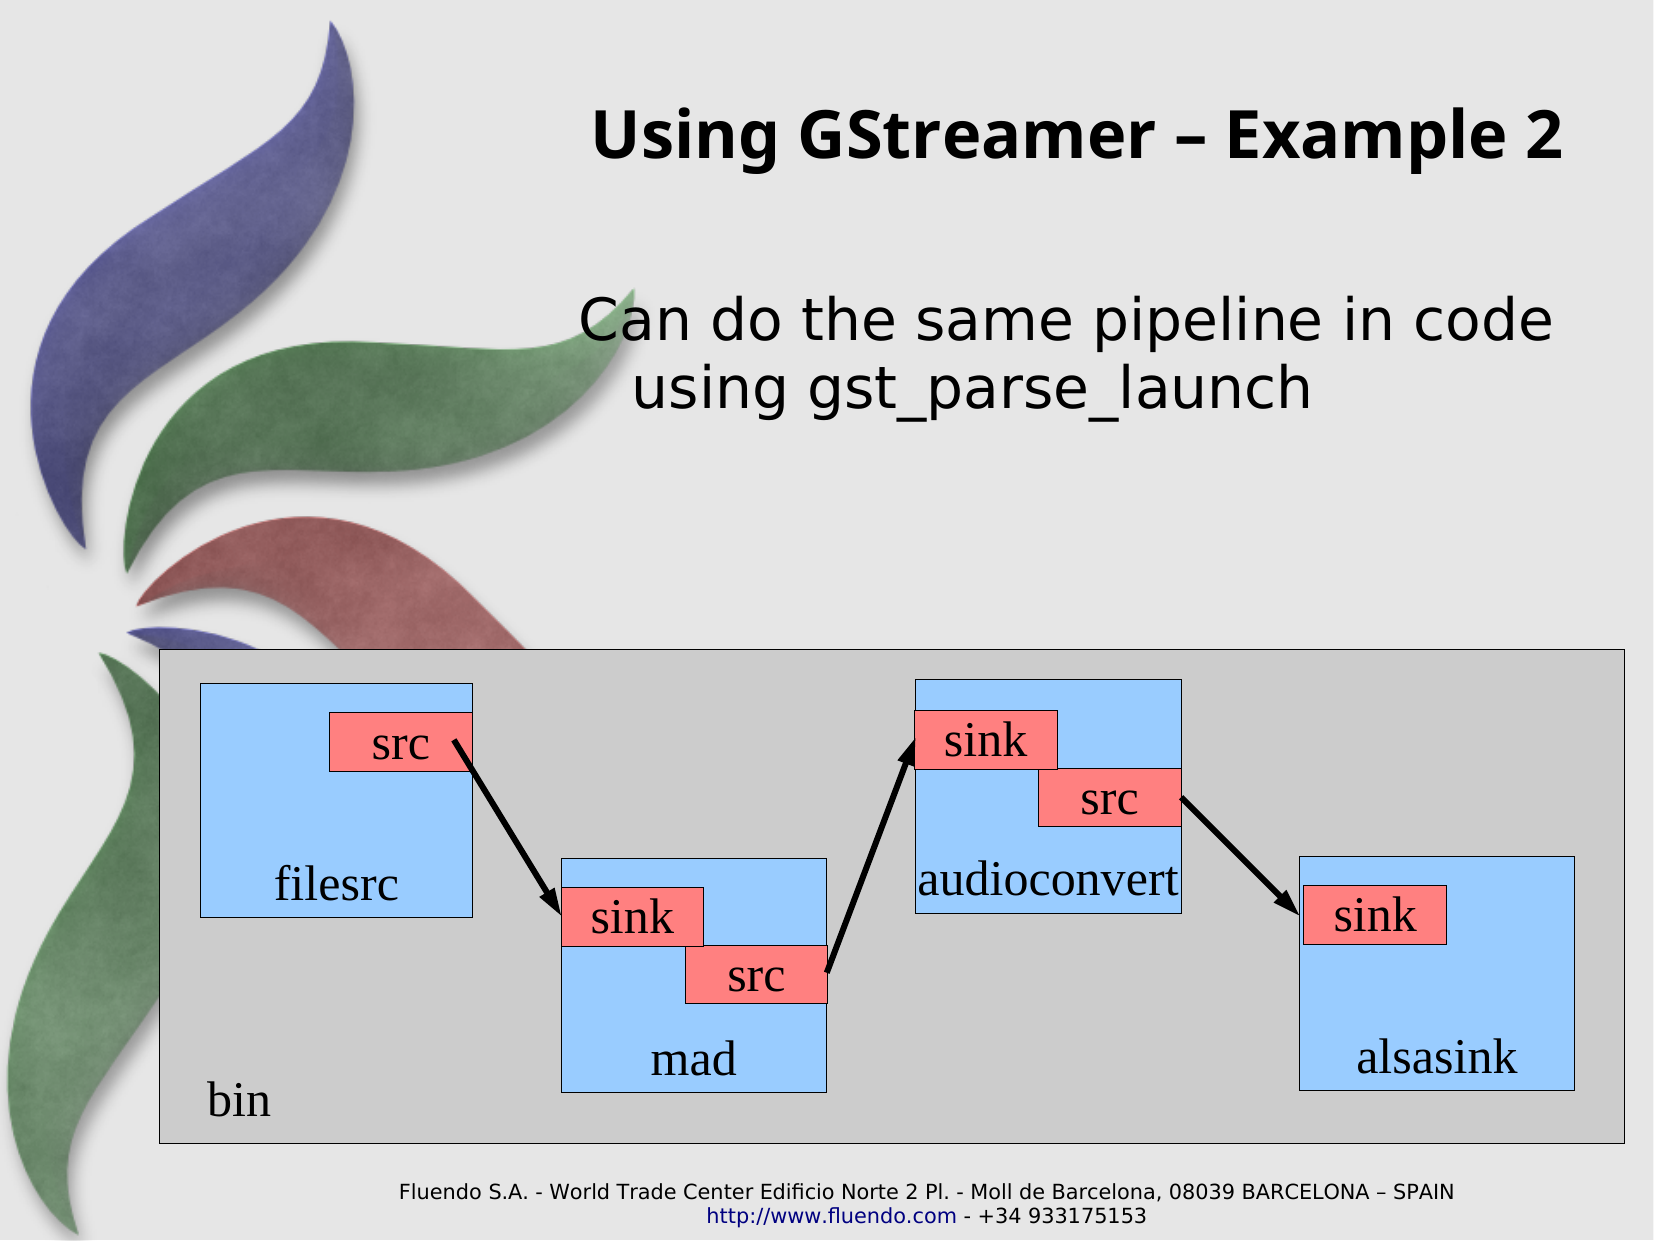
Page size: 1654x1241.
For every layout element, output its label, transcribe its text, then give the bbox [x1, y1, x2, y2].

text_box src [685, 945, 828, 1004]
text_box src [329, 712, 473, 772]
text_box filesrc [200, 683, 473, 918]
text_box bin [206, 1072, 286, 1133]
text_box sink [1303, 885, 1447, 945]
title Using GStreamer – Example 2 [561, 59, 1595, 207]
list Can do the same pipeline in code using gst_parse_launch [561, 236, 1595, 473]
text_box sink [561, 887, 704, 947]
text_box audioconvert [915, 770, 1182, 914]
text_box mad [561, 947, 827, 1093]
text_box alsasink [1299, 856, 1575, 1091]
text_box src [1038, 768, 1182, 827]
text_box [159, 649, 1625, 1144]
picture [0, 0, 711, 1241]
text_box mad [561, 858, 827, 945]
text_box audioconvert [915, 679, 1182, 768]
text_box sink [914, 710, 1058, 770]
